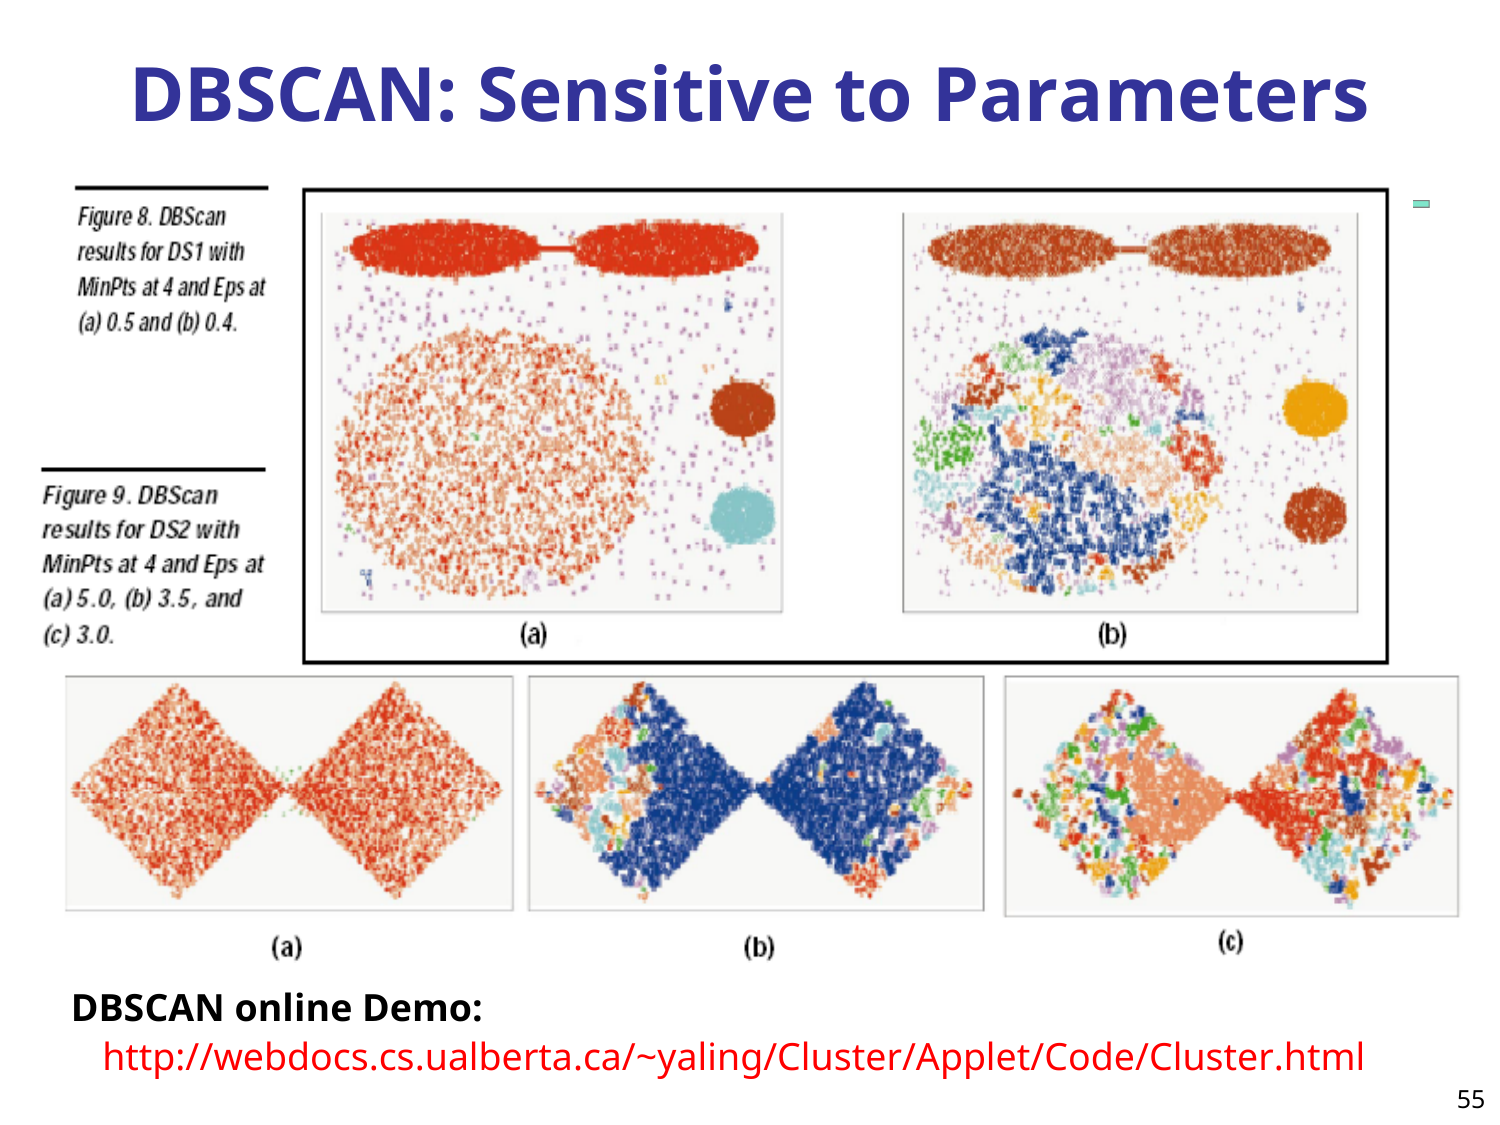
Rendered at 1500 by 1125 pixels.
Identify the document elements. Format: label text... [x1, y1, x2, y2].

title DBSCAN: Sensitive to Parameters [0, 24, 1500, 145]
text_box http://webdocs.cs.ualberta.ca/~yaling/Cluster/Applet/Code/Cluster.html [87, 1025, 1471, 1093]
text_box DBSCAN online Demo: [55, 976, 508, 1038]
picture [62, 674, 1463, 963]
text_box <number> [1187, 1062, 1500, 1125]
picture [24, 462, 276, 659]
text_box [50, 174, 1413, 688]
